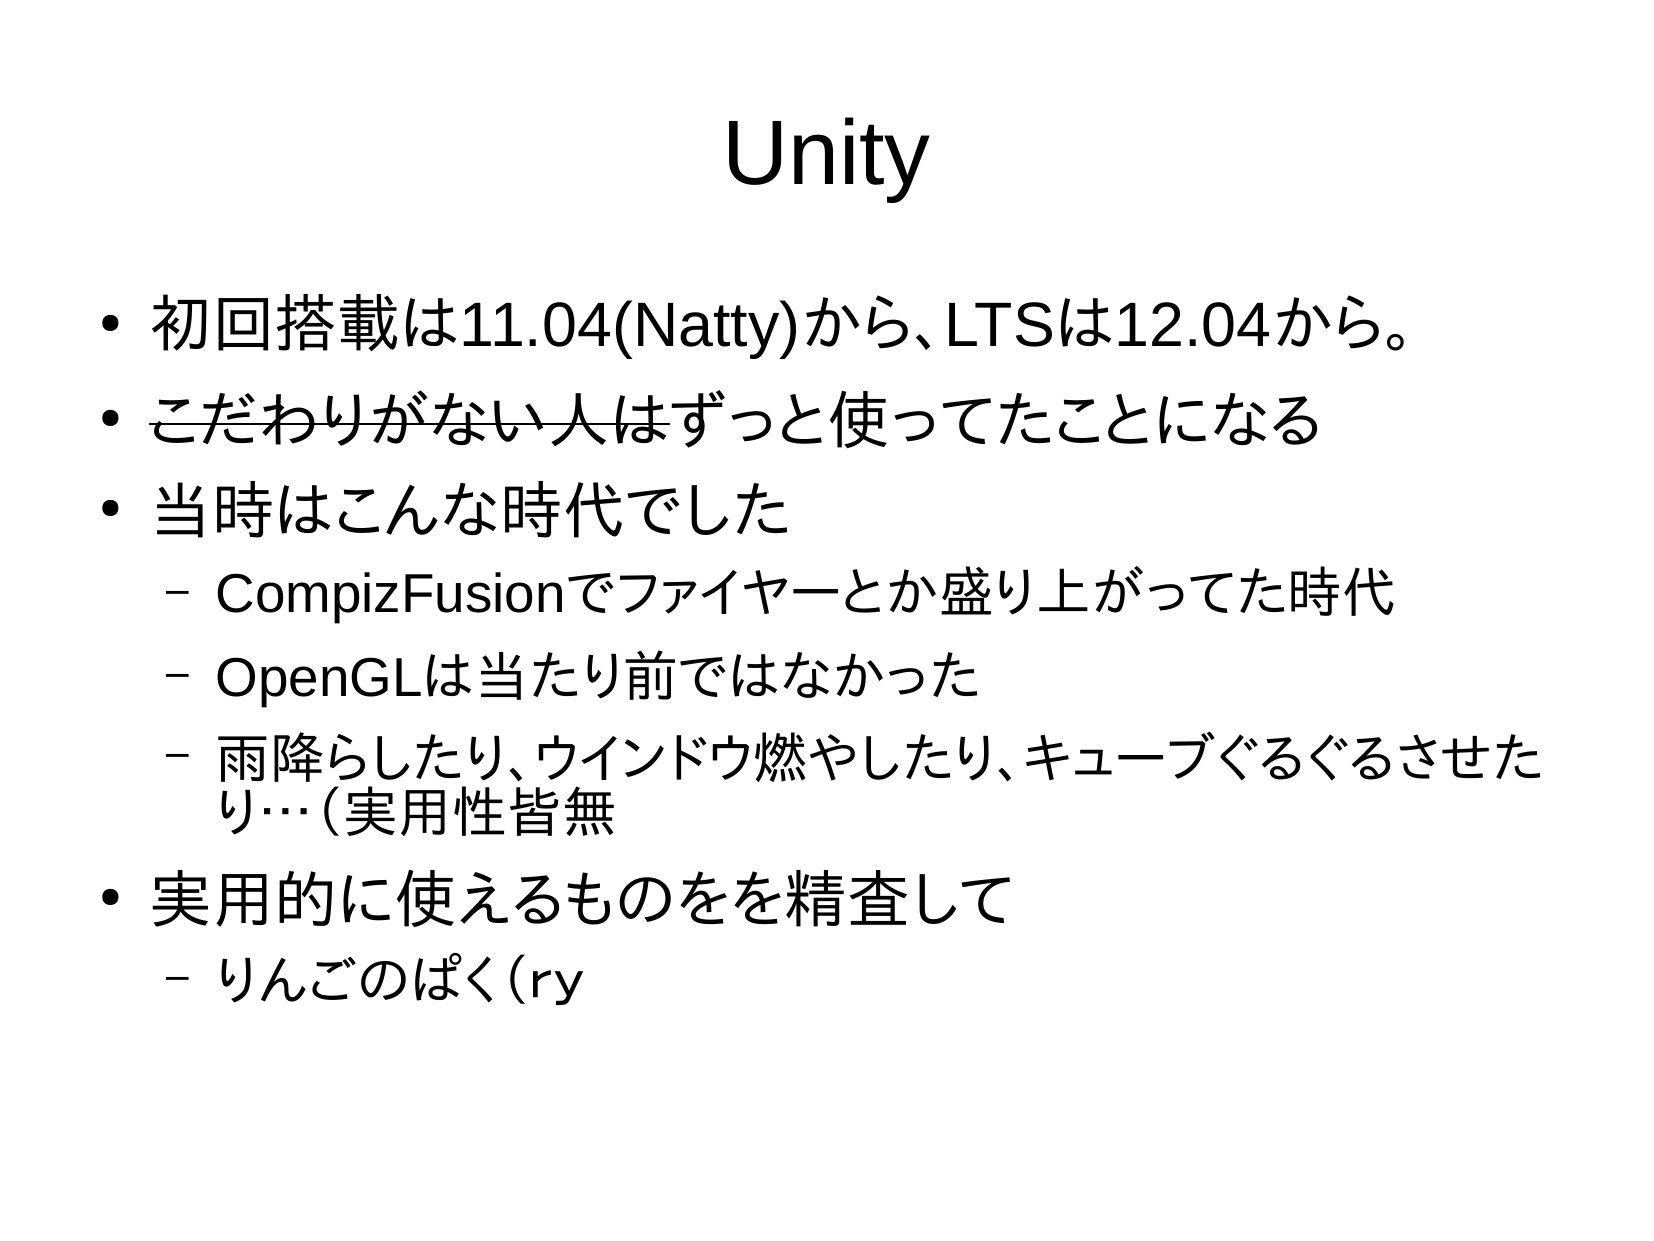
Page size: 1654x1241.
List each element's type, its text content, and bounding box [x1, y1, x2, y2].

title Unity [82, 49, 1571, 257]
list 初回搭載は11.04(Natty)から、LTSは12.04から。 こだわりがない人はずっと使ってたことになる 当時はこんな時代でした CompizFusionでファイヤーとか盛り上がってた時代 OpenGLは当たり前ではなかった 雨降らしたり、ウインドウ燃やしたり、キューブぐるぐるさせたり…（実用性皆無 実用的に使えるものをを精査して りんごのぱく（ｒｙ [82, 290, 1571, 1010]
